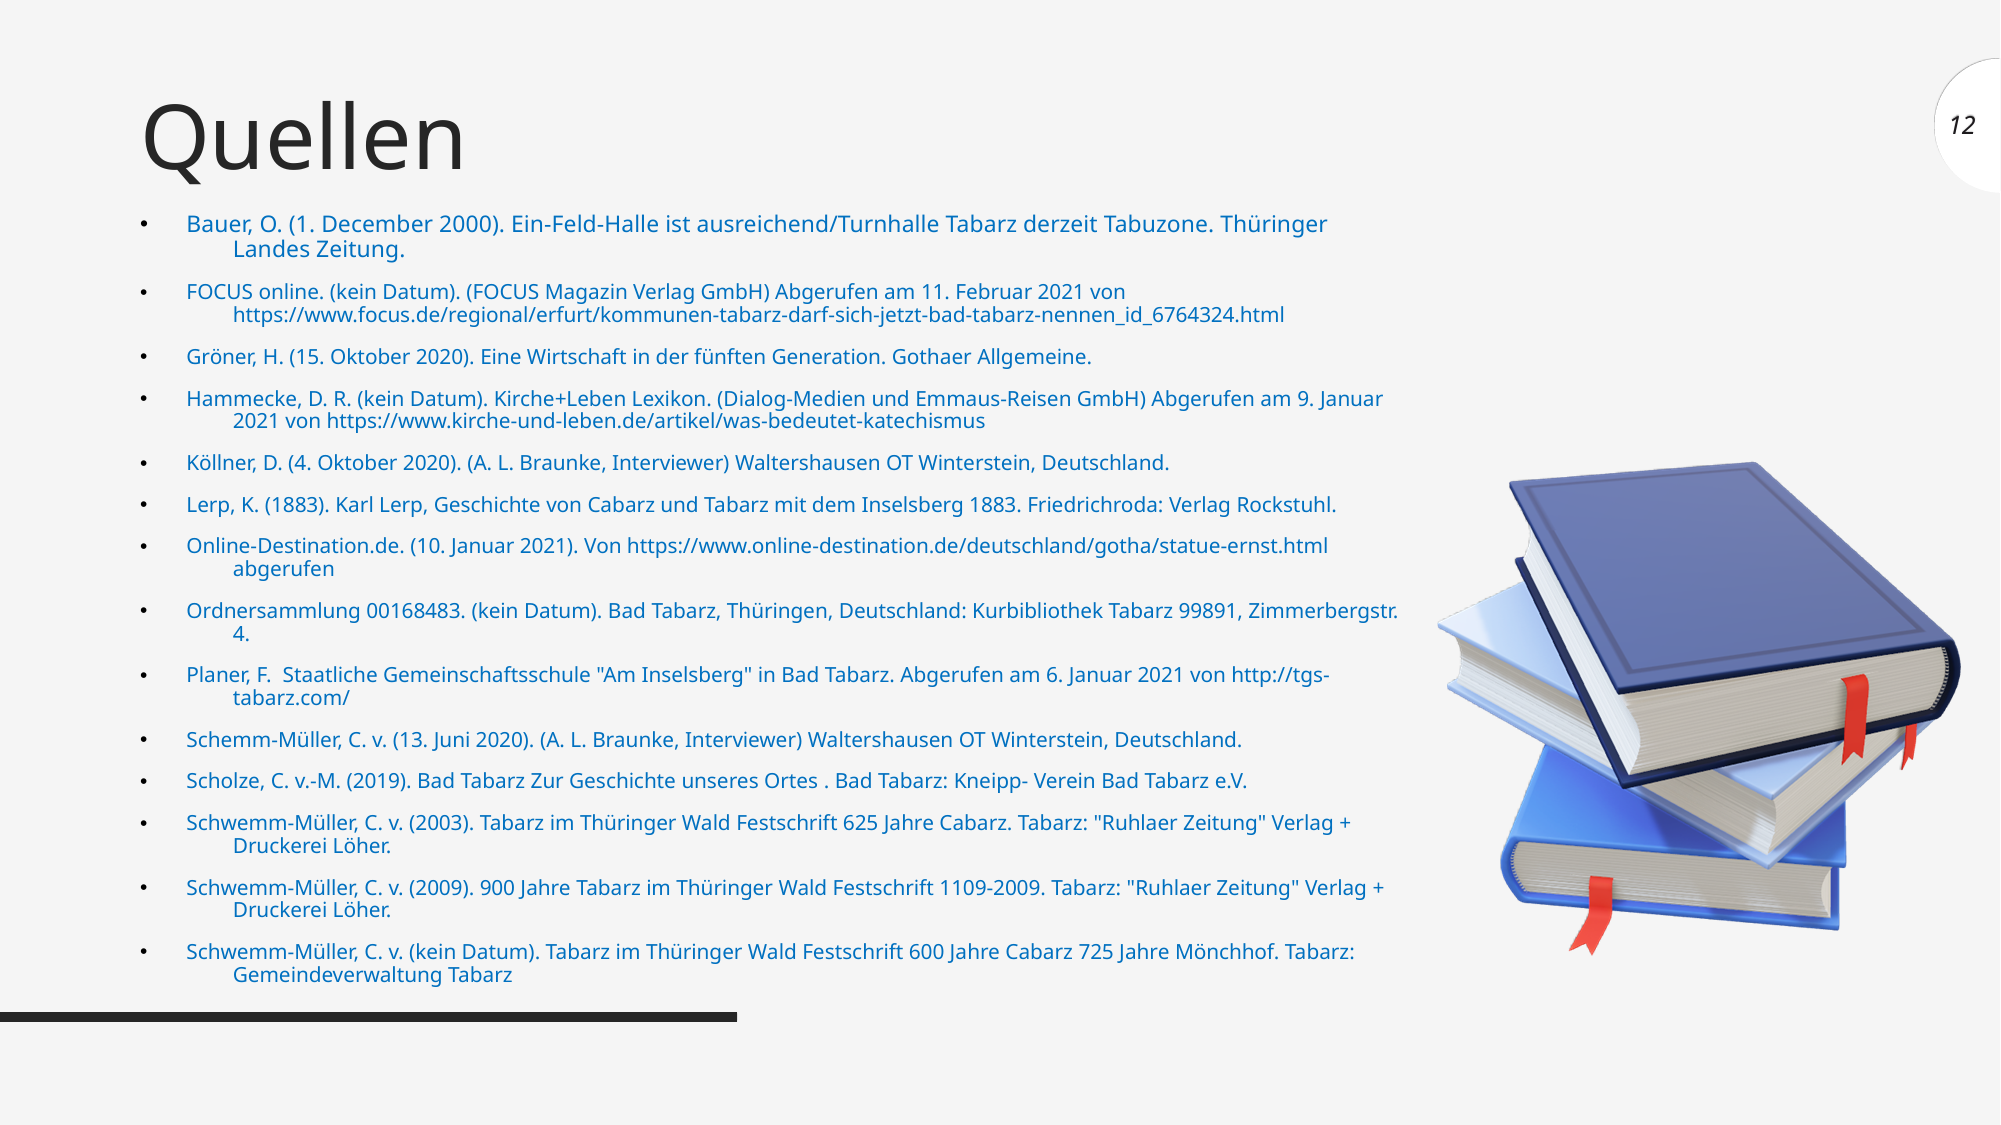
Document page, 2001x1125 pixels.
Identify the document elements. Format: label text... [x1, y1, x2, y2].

title Quellen [125, 57, 1876, 223]
picture [1415, 369, 1967, 962]
text_box [1933, 96, 2000, 157]
list Bauer, O. (1. December 2000). Ein-Feld-Halle ist ausreichend/Turnhalle Tabarz derzeit Tabuzone. Thüringer Landes Zeitung. FOCUS online. (kein Datum). (FOCUS Magazin Verlag GmbH) Abgerufen am 11. Februar 2021 von https://www.focus.de/regional/erfurt/kommunen-tabarz-darf-sich-jetzt-bad-tabarz-nennen_id_6764324.html Gröner, H. (15. Oktober 2020). Eine Wirtschaft in der fünften Generation. Gothaer Allgemeine. Hammecke, D. R. (kein Datum). Kirche+Leben Lexikon. (Dialog-Medien und Emmaus-Reisen GmbH) Abgerufen am 9. Januar 2021 von https://www.kirche-und-leben.de/artikel/was-bedeutet-katechismus Köllner, D. (4. Oktober 2020). (A. L. Braunke, Interviewer) Waltershausen OT Winterstein, Deutschland. Lerp, K. (1883). Karl Lerp, Geschichte von Cabarz und Tabarz mit dem Inselsberg 1883. Friedrichroda: Verlag Rockstuhl. Online-Destination.de. (10. Januar 2021). Von https://www.online-destination.de/deutschland/gotha/statue-ernst.html abgerufen Ordnersammlung 00168483. (kein Datum). Bad Tabarz, Thüringen, Deutschland: Kurbibliothek Tabarz 99891, Zimmerbergstr. 4. Planer, F. Staatliche Gemeinschaftsschule "Am Inselsberg" in Bad Tabarz. Abgerufen am 6. Januar 2021 von http://tgs-tabarz.com/ Schemm-Müller, C. v. (13. Juni 2020). (A. L. Braunke, Interviewer) Waltershausen OT Winterstein, Deutschland. Scholze, C. v.-M. (2019). Bad Tabarz Zur Geschichte unseres Ortes . Bad Tabarz: Kneipp- Verein Bad Tabarz e.V. Schwemm-Müller, C. v. (2003). Tabarz im Thüringer Wald Festschrift 625 Jahre Cabarz. Tabarz: "Ruhlaer Zeitung" Verlag + Druckerei Löher. Schwemm-Müller, C. v. (2009). 900 Jahre Tabarz im Thüringer Wald Festschrift 1109-2009. Tabarz: "Ruhlaer Zeitung" Verlag + Druckerei Löher. Schwemm-Müller, C. v. (kein Datum). Tabarz im Thüringer Wald Festschrift 600 Jahre Cabarz 725 Jahre Mönchhof. Tabarz: Gemeindeverwaltung Tabarz [125, 204, 1422, 998]
